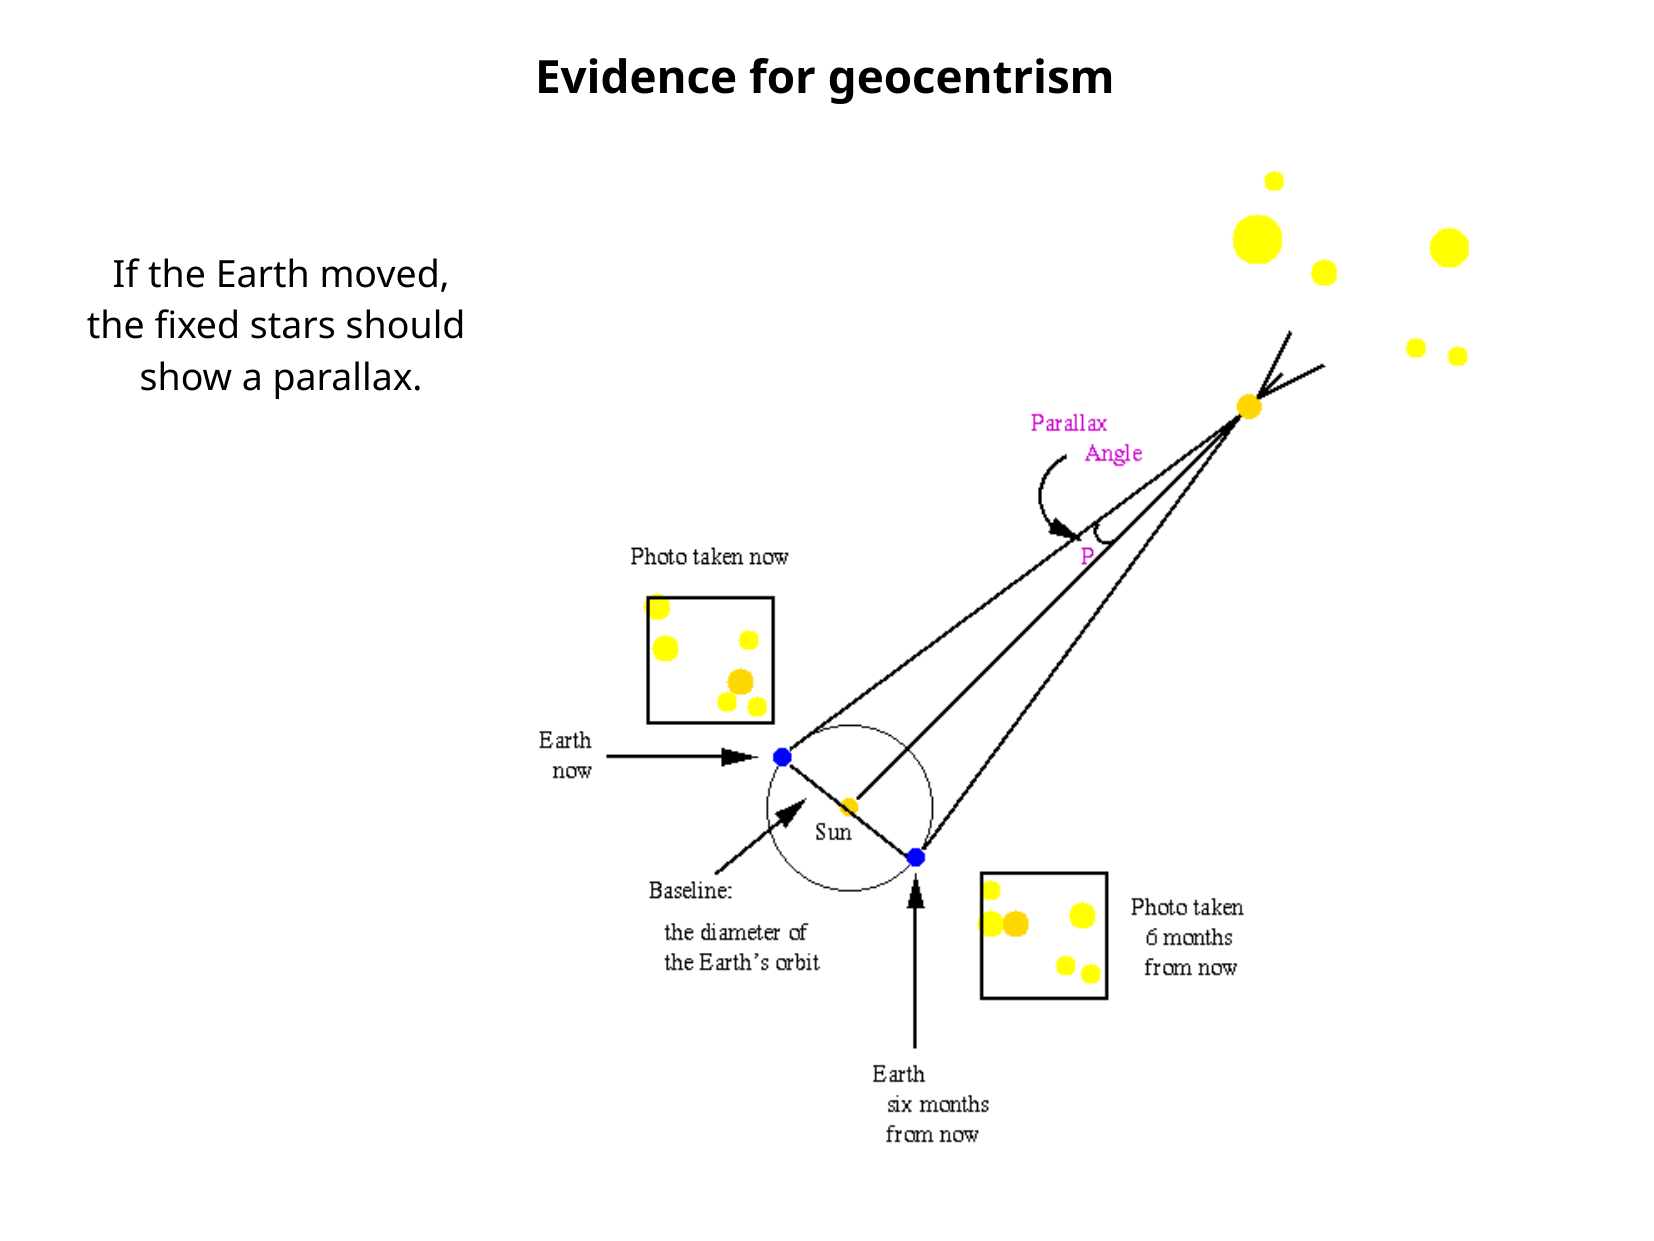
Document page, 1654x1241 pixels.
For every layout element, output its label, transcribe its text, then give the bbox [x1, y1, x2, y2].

text_box Evidence for geocentrism [187, 37, 1463, 117]
text_box If the Earth moved, the fixed stars should show a parallax. [37, 240, 526, 413]
picture [525, 149, 1494, 1169]
